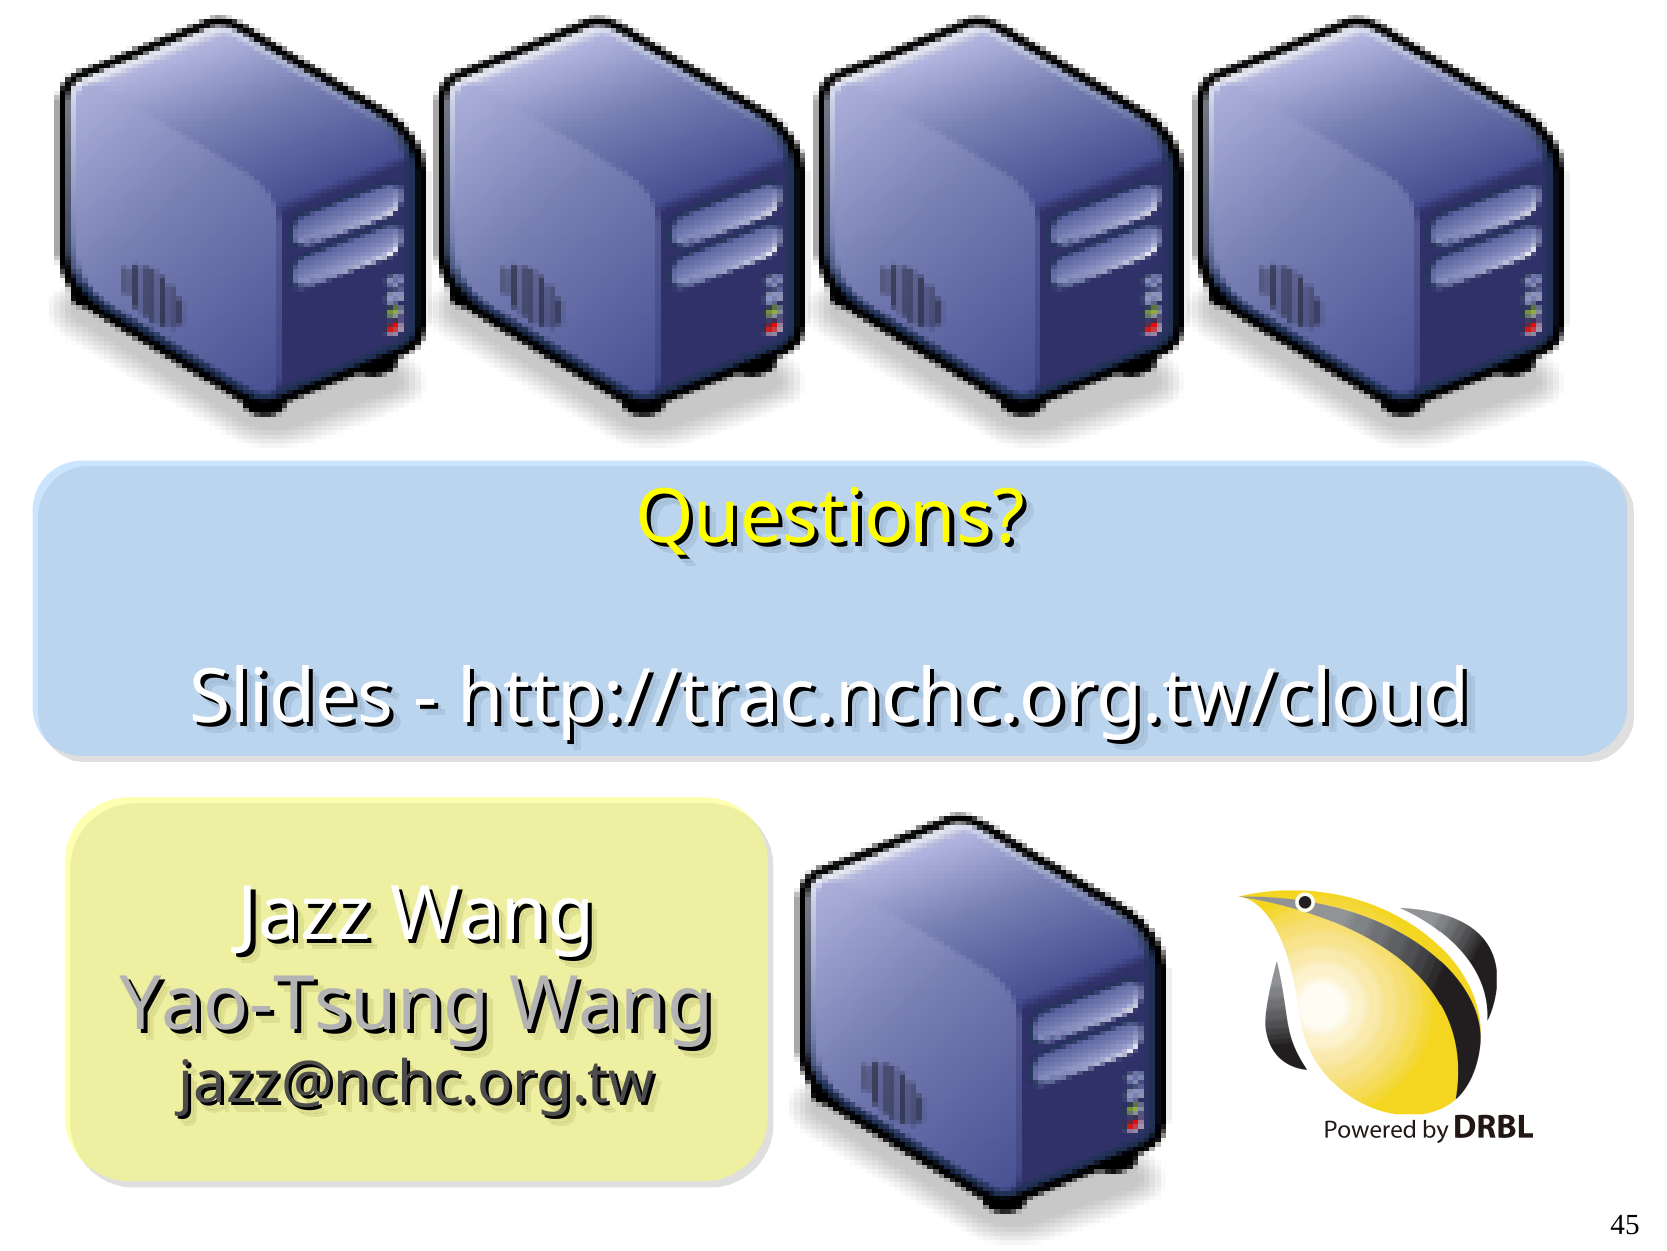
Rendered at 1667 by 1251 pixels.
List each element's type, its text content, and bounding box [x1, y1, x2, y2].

text_box Jazz Wang Yao-Tsung Wang jazz@nchc.org.tw [64, 797, 767, 1182]
picture [767, 799, 1211, 1249]
text_box Questions? Slides - http://trac.nchc.org.tw/cloud [32, 460, 1628, 756]
picture [27, 2, 1609, 502]
picture [1224, 874, 1548, 1152]
